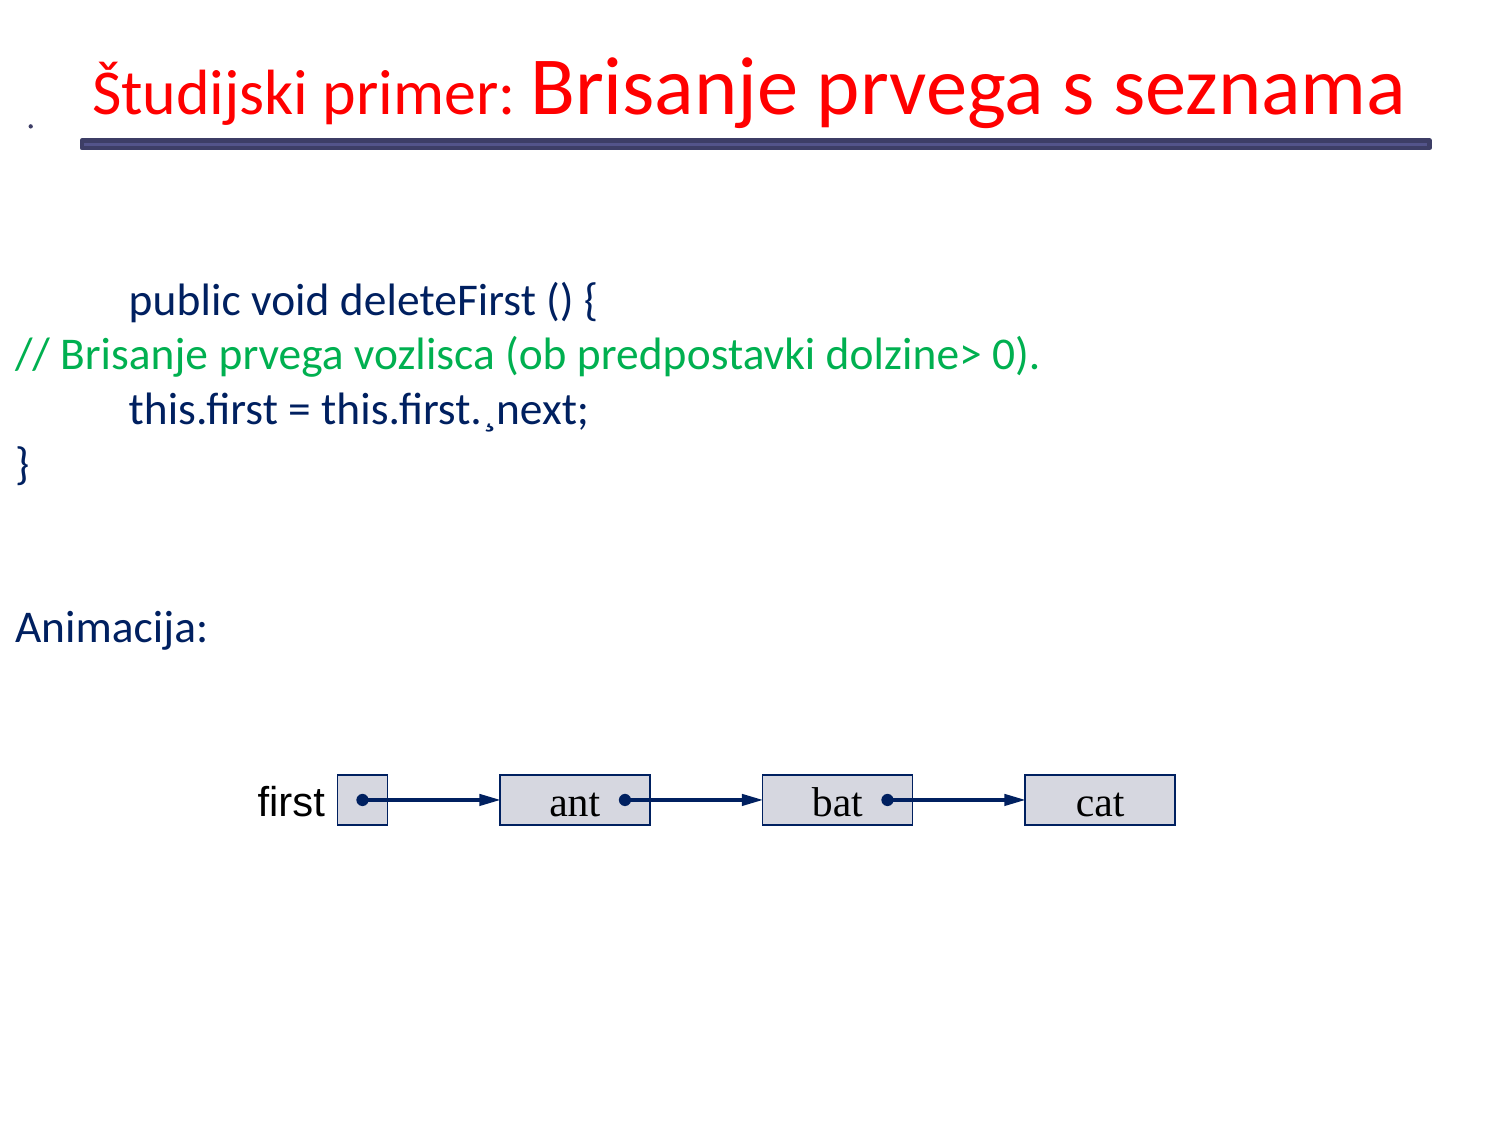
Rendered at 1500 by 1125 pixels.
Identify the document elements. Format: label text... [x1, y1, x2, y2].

text_box first [187, 774, 325, 826]
title Študijski primer: Brisanje prvega s seznama [75, 23, 1425, 141]
text_box ant [499, 774, 650, 826]
text_box cat [1024, 774, 1175, 826]
text_box bat [762, 774, 913, 826]
list public void deleteFirst () { // Brisanje prvega vozlisca (ob predpostavki dolzine> 0). this.first = this.first.¸next; } Animacija: [0, 262, 1275, 663]
text_box [174, 737, 1213, 888]
